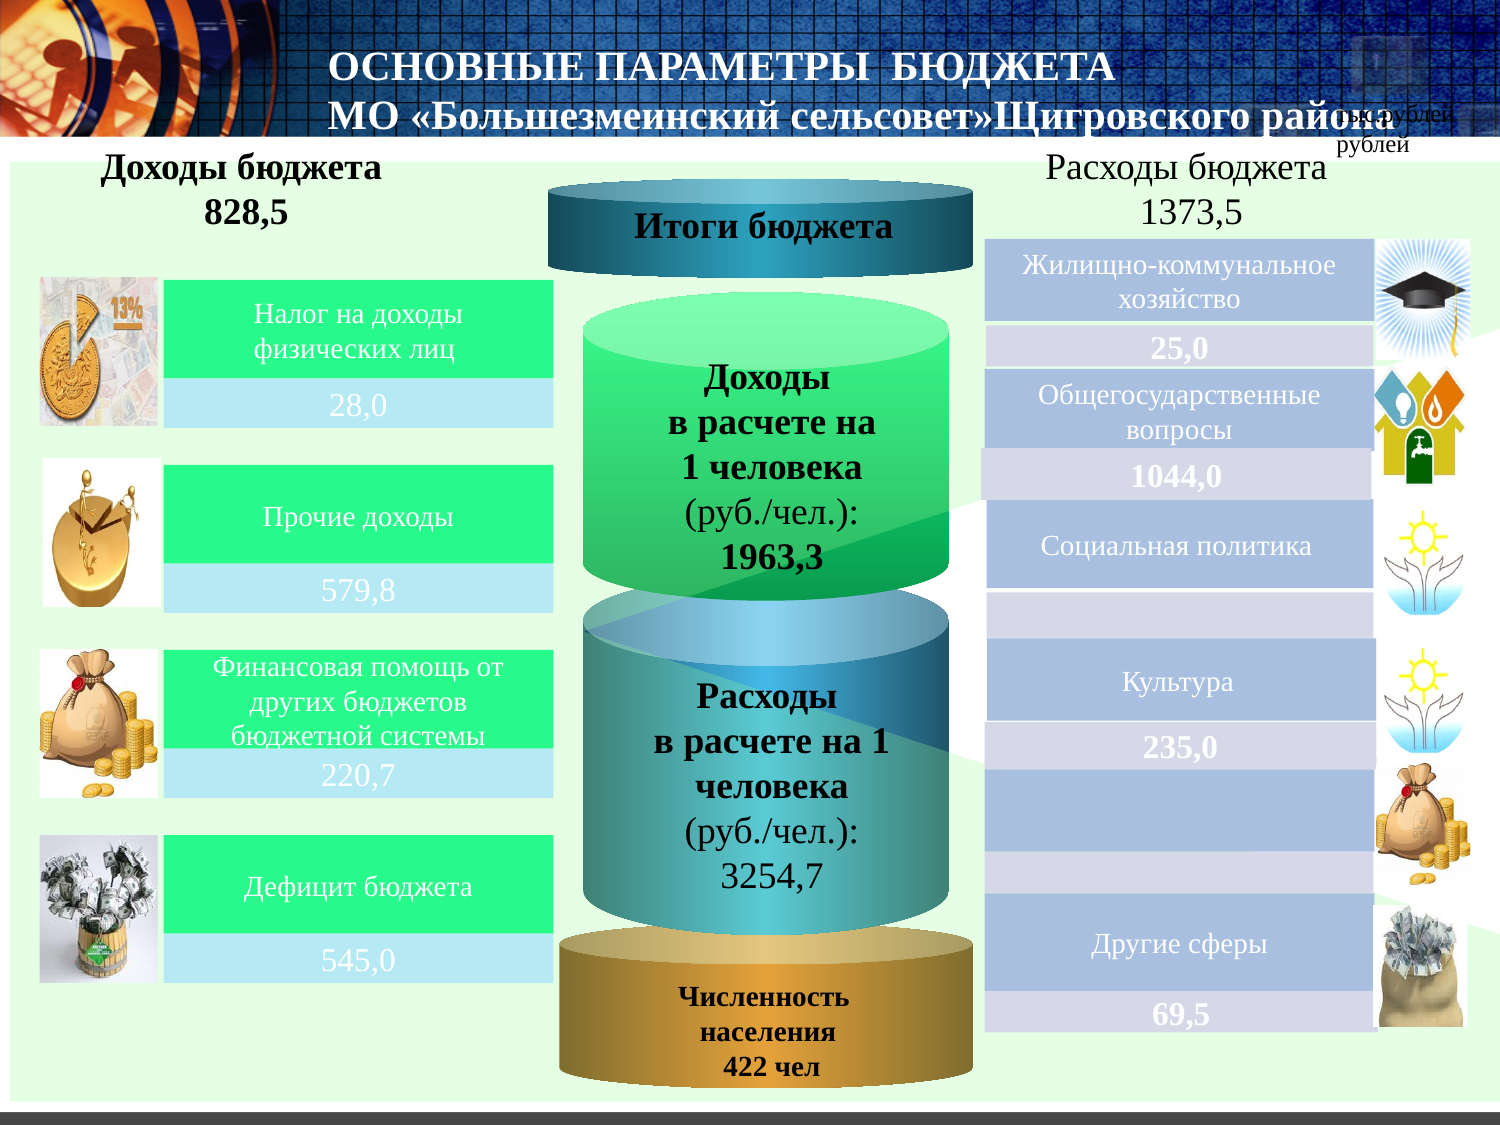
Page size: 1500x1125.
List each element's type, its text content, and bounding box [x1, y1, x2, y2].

picture [545, 113, 550, 127]
text_box Налог на доходы физических лиц [163, 279, 554, 378]
picture [1198, 113, 1203, 127]
picture [899, 113, 904, 127]
text_box 220,7 [163, 748, 554, 798]
picture [1269, 113, 1321, 138]
text_box [1237, 163, 1245, 177]
text_box 69,5 [984, 991, 1379, 1033]
text_box [1227, 161, 1284, 178]
text_box [1220, 163, 1229, 178]
text_box [248, 161, 272, 178]
text_box [986, 592, 1374, 638]
text_box [334, 161, 374, 178]
text_box [1376, 499, 1471, 620]
text_box Дефицит бюджета [163, 835, 554, 933]
picture [1113, 113, 1118, 127]
text_box 28,0 [163, 378, 554, 428]
picture [376, 113, 391, 127]
title ОСНОВНЫЕ ПАРАМЕТРЫ БЮДЖЕТА МО «Большезмеинский сельсовет»Щигровского района Курской области на 2015 год [312, 31, 1471, 113]
picture [764, 113, 770, 121]
text_box [168, 163, 173, 177]
picture [466, 113, 471, 127]
text_box [1053, 161, 1077, 178]
text_box [183, 163, 189, 177]
text_box [1192, 163, 1201, 178]
text_box [1159, 171, 1166, 178]
text_box тыс.рублей рублей [1321, 90, 1500, 165]
text_box Социальная политика [986, 499, 1374, 589]
text_box [276, 161, 334, 178]
text_box [10, 161, 1500, 1102]
picture [1291, 119, 1296, 127]
text_box Доходы в расчете на 1 человека (руб./чел.): 1963,3 [594, 344, 950, 585]
text_box [1070, 170, 1077, 177]
picture [860, 120, 866, 127]
picture [1004, 113, 1012, 127]
text_box [287, 163, 293, 177]
text_box [1199, 161, 1223, 178]
text_box [1212, 171, 1219, 178]
text_box Прочие доходы [163, 464, 554, 563]
text_box Культура [986, 638, 1376, 721]
picture [511, 120, 517, 127]
text_box [1121, 163, 1130, 178]
picture [1314, 113, 1320, 121]
text_box Расходы бюджета 1373,5 [984, 178, 1399, 241]
text_box [1282, 161, 1321, 178]
text_box 25,0 [986, 325, 1374, 367]
text_box [263, 171, 269, 178]
text_box Общегосударственные вопросы [984, 368, 1375, 452]
text_box [137, 161, 168, 178]
text_box [1376, 637, 1471, 757]
text_box Расходы в расчете на 1 человека (руб./чел.): 3254,7 [594, 663, 950, 904]
text_box [122, 161, 133, 178]
picture [1270, 113, 1277, 127]
picture [1091, 113, 1098, 127]
picture [740, 113, 746, 121]
text_box [1314, 170, 1321, 177]
text_box Доходы бюджета 828,5 [39, 178, 454, 241]
picture [442, 116, 450, 127]
picture [1034, 113, 1085, 138]
picture [1134, 120, 1140, 127]
text_box [1087, 161, 1123, 178]
picture [1019, 113, 1028, 127]
text_box [1139, 163, 1147, 177]
picture [920, 120, 926, 127]
text_box Жилищно-коммунальное хозяйство [984, 241, 1375, 321]
picture [650, 113, 656, 121]
text_box [272, 163, 277, 177]
text_box Финансовая помощь от других бюджетов бюджетной системы [163, 649, 554, 748]
text_box 1044,0 [981, 448, 1372, 500]
text_box Итоги бюджета [619, 193, 909, 254]
text_box 579,8 [163, 563, 554, 613]
text_box [1282, 163, 1289, 169]
text_box [839, 622, 950, 663]
picture [1090, 113, 1264, 138]
text_box 235,0 [984, 721, 1377, 769]
text_box [1127, 161, 1191, 178]
text_box 545,0 [163, 933, 554, 983]
text_box Численность населения 422 чел [634, 970, 910, 1090]
text_box [1075, 161, 1090, 178]
text_box [107, 161, 116, 177]
picture [1237, 113, 1242, 127]
picture [533, 113, 539, 127]
text_box [172, 161, 240, 178]
text_box Другие сферы [984, 893, 1375, 991]
text_box [1103, 172, 1112, 178]
text_box [243, 163, 248, 177]
text_box [1053, 161, 1061, 168]
picture [1048, 113, 1054, 121]
picture [0, 0, 1500, 138]
picture [604, 113, 611, 121]
text_box [133, 163, 138, 177]
